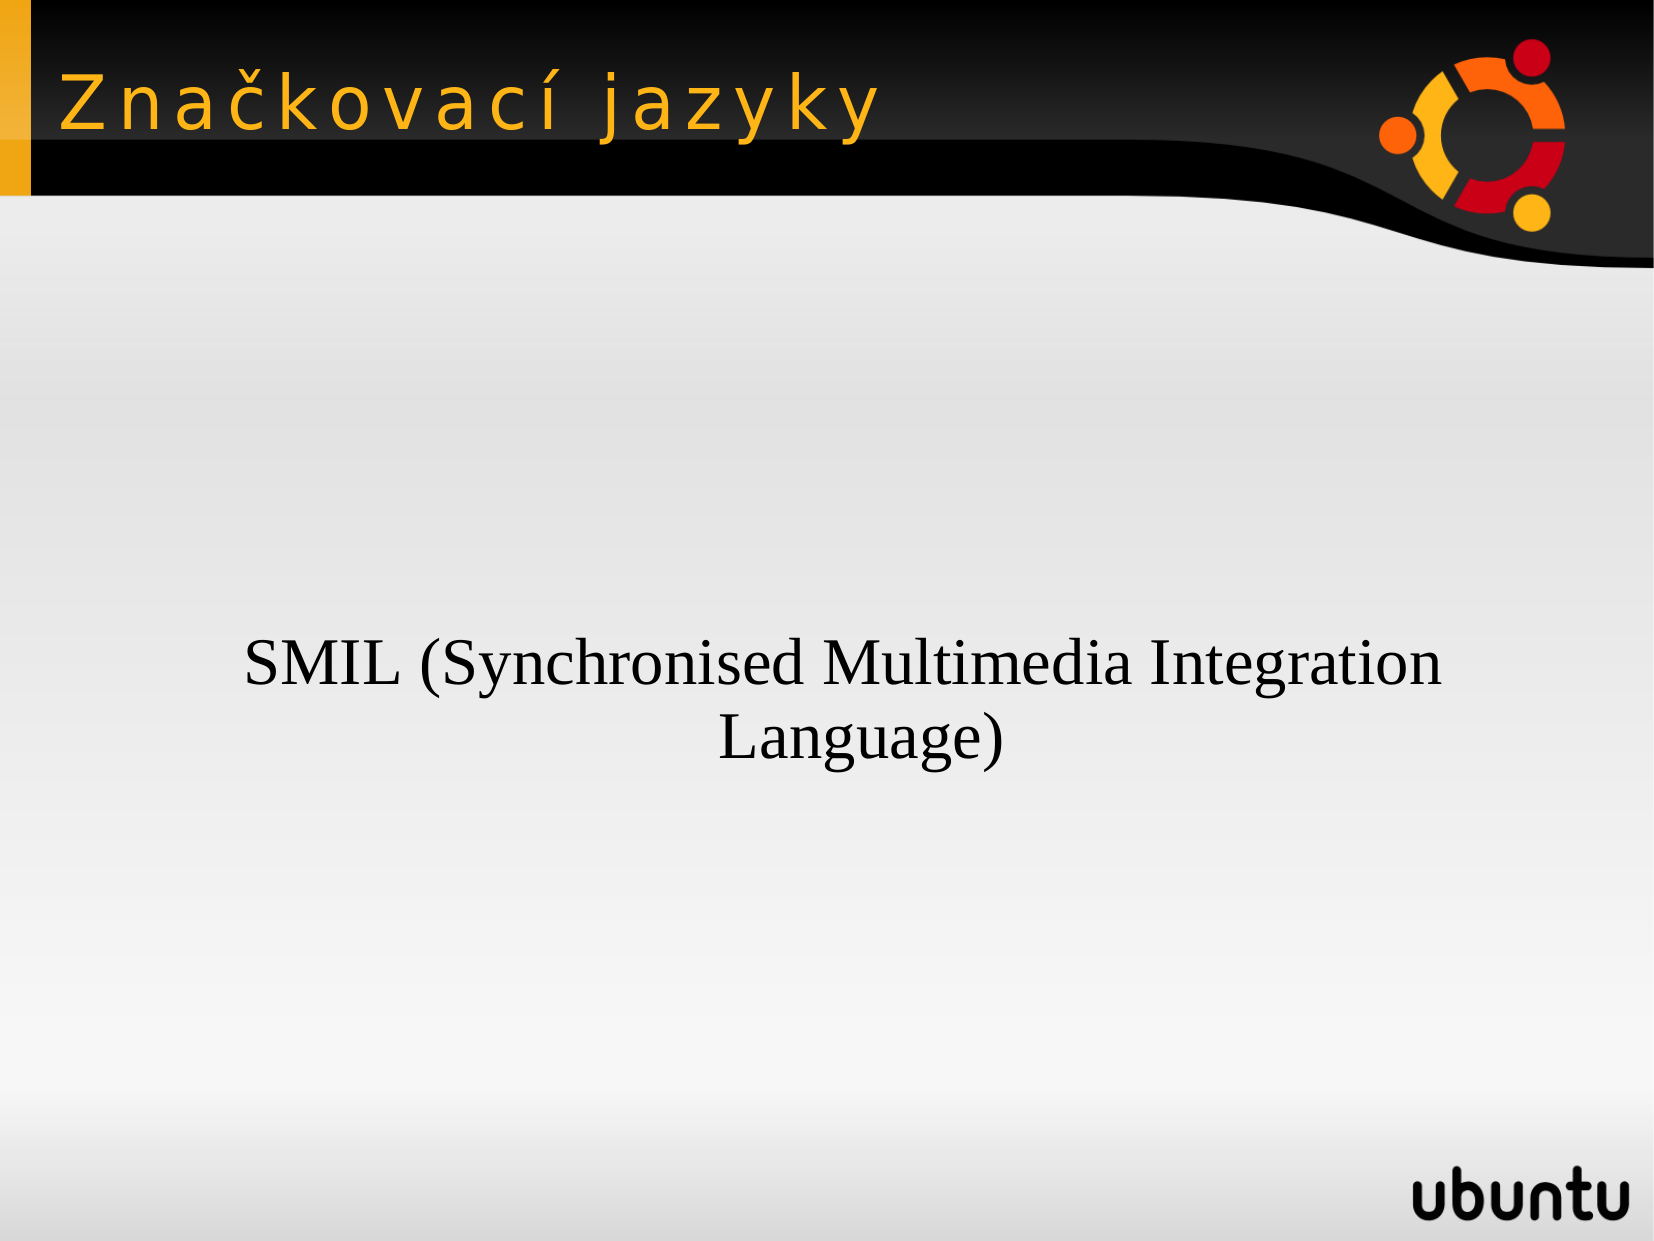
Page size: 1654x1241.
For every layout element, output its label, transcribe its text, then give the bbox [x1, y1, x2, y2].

subtitle SMIL (Synchronised Multimedia Integration Language) [82, 290, 1571, 1109]
title Značkovací jazyky [59, 29, 1270, 178]
picture [0, 0, 1654, 1241]
